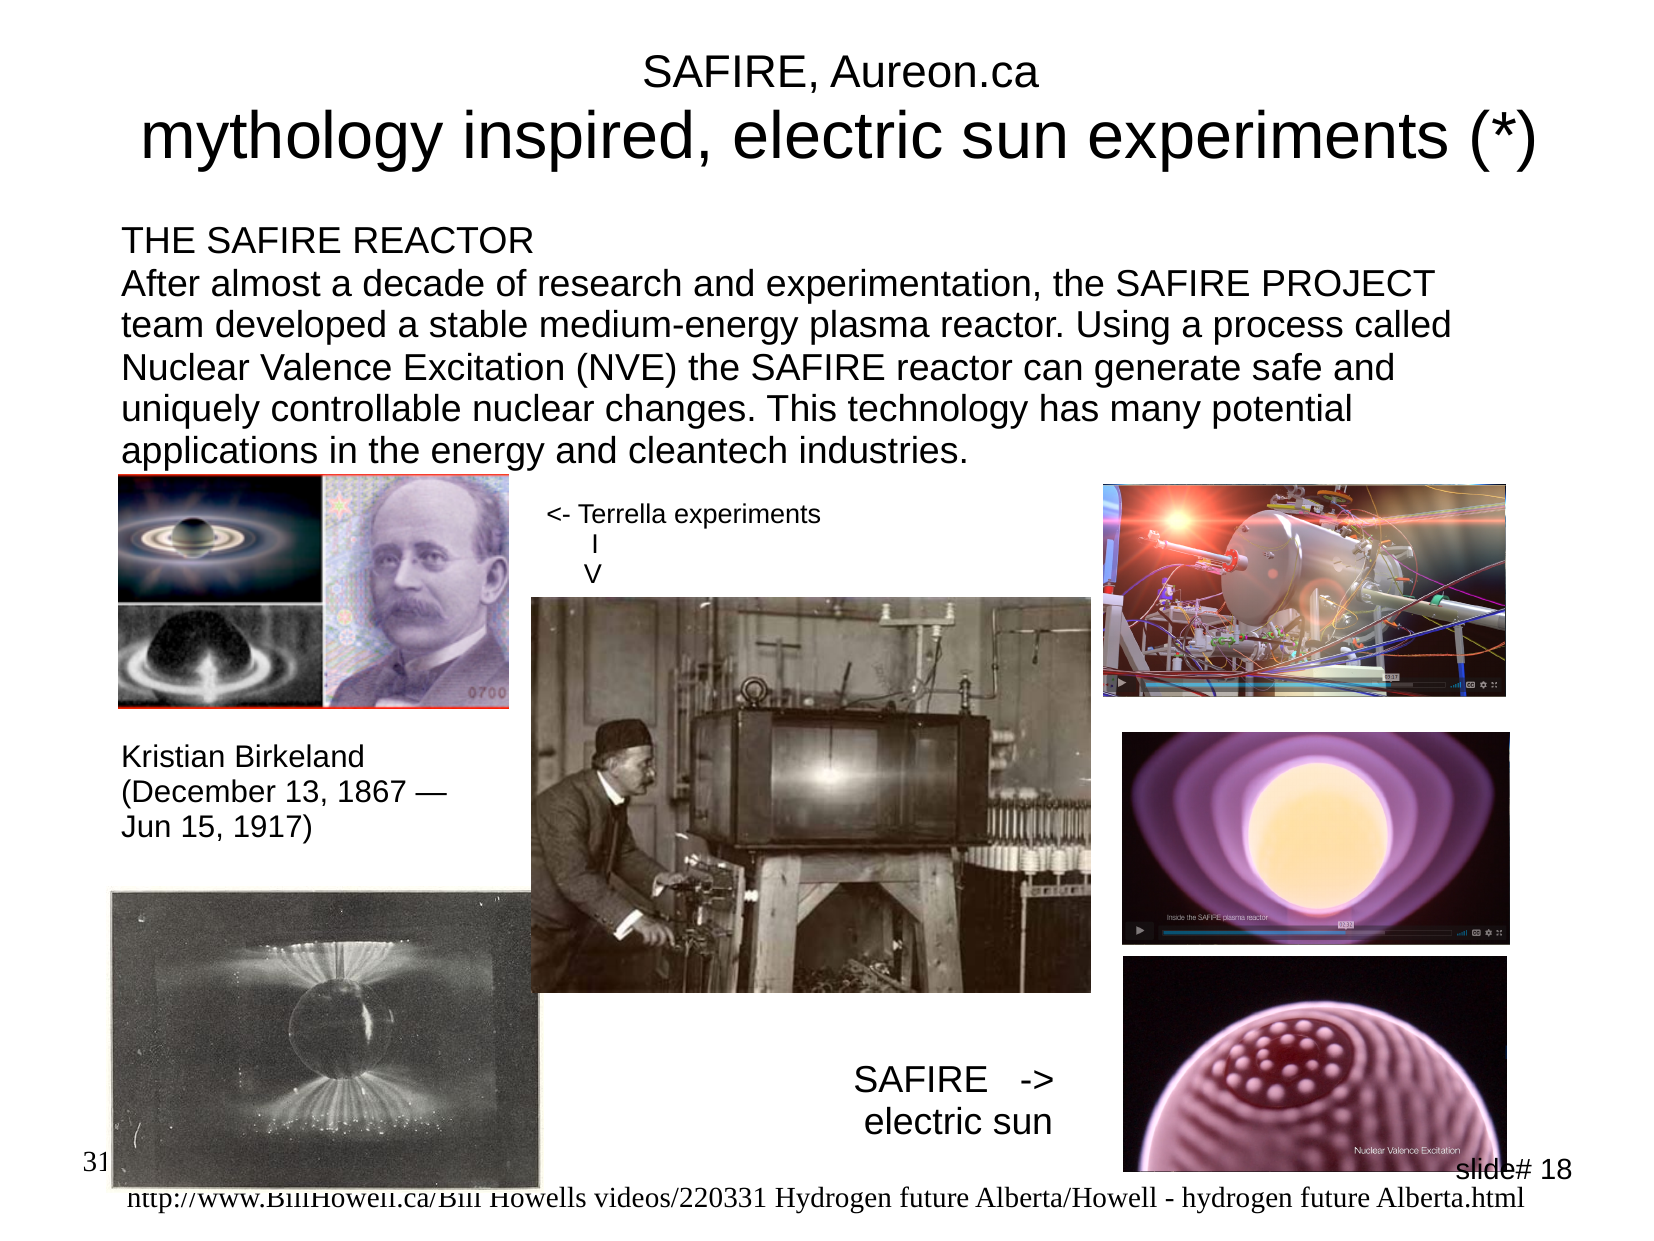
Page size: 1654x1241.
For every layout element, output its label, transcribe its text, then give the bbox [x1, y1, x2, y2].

title SAFIRE, Aureon.ca mythology inspired, electric sun experiments (*) [79, 18, 1568, 201]
picture [1123, 956, 1507, 1172]
text_box <- Terrella experiments I V [531, 491, 945, 598]
picture [1122, 732, 1510, 945]
picture [118, 474, 509, 709]
text_box THE SAFIRE REACTOR After almost a decade of research and experimentation, the SAFIRE PROJECT team developed a stable medium-energy plasma reactor. Using a process called Nuclear Valence Excitation (NVE) the SAFIRE reactor can generate safe and uniquely controllable nuclear changes. This technology has many potential applications in the energy and cleantech industries. [106, 212, 1489, 485]
text_box SAFIRE -> electric sun [838, 1051, 1099, 1150]
text_box slide# 18 [1440, 1145, 1595, 1193]
picture [1103, 484, 1506, 697]
text_box Kristian Birkeland (December 13, 1867 — Jun 15, 1917) [106, 732, 508, 852]
picture [106, 597, 1091, 1193]
